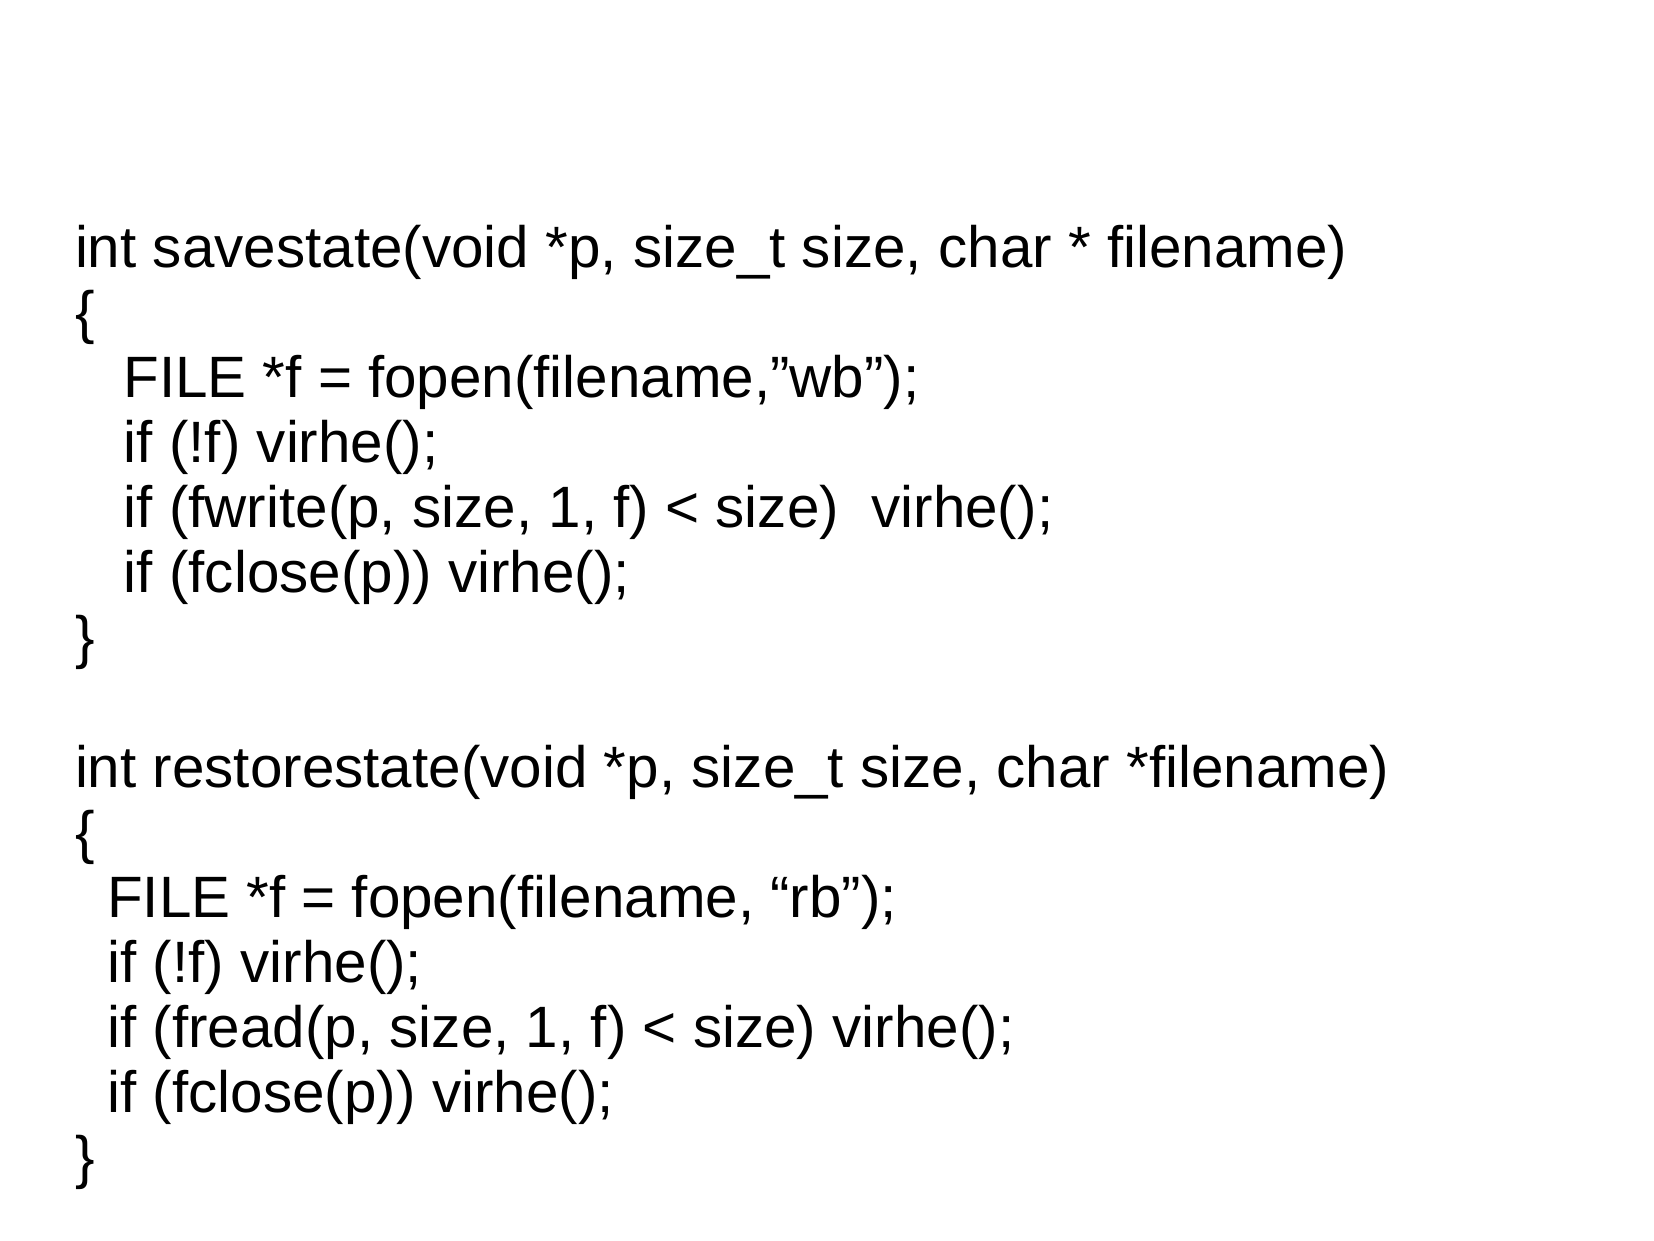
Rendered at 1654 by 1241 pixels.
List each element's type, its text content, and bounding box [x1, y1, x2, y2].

text_box int savestate(void *p, size_t size, char * filename) { FILE *f = fopen(filename,”wb”); if (!f) virhe(); if (fwrite(p, size, 1, f) < size) virhe(); if (fclose(p)) virhe(); } int restorestate(void *p, size_t size, char *filename) { FILE *f = fopen(filename, “rb”); if (!f) virhe(); if (fread(p, size, 1, f) < size) virhe(); if (fclose(p)) virhe(); } [75, 214, 1564, 1191]
